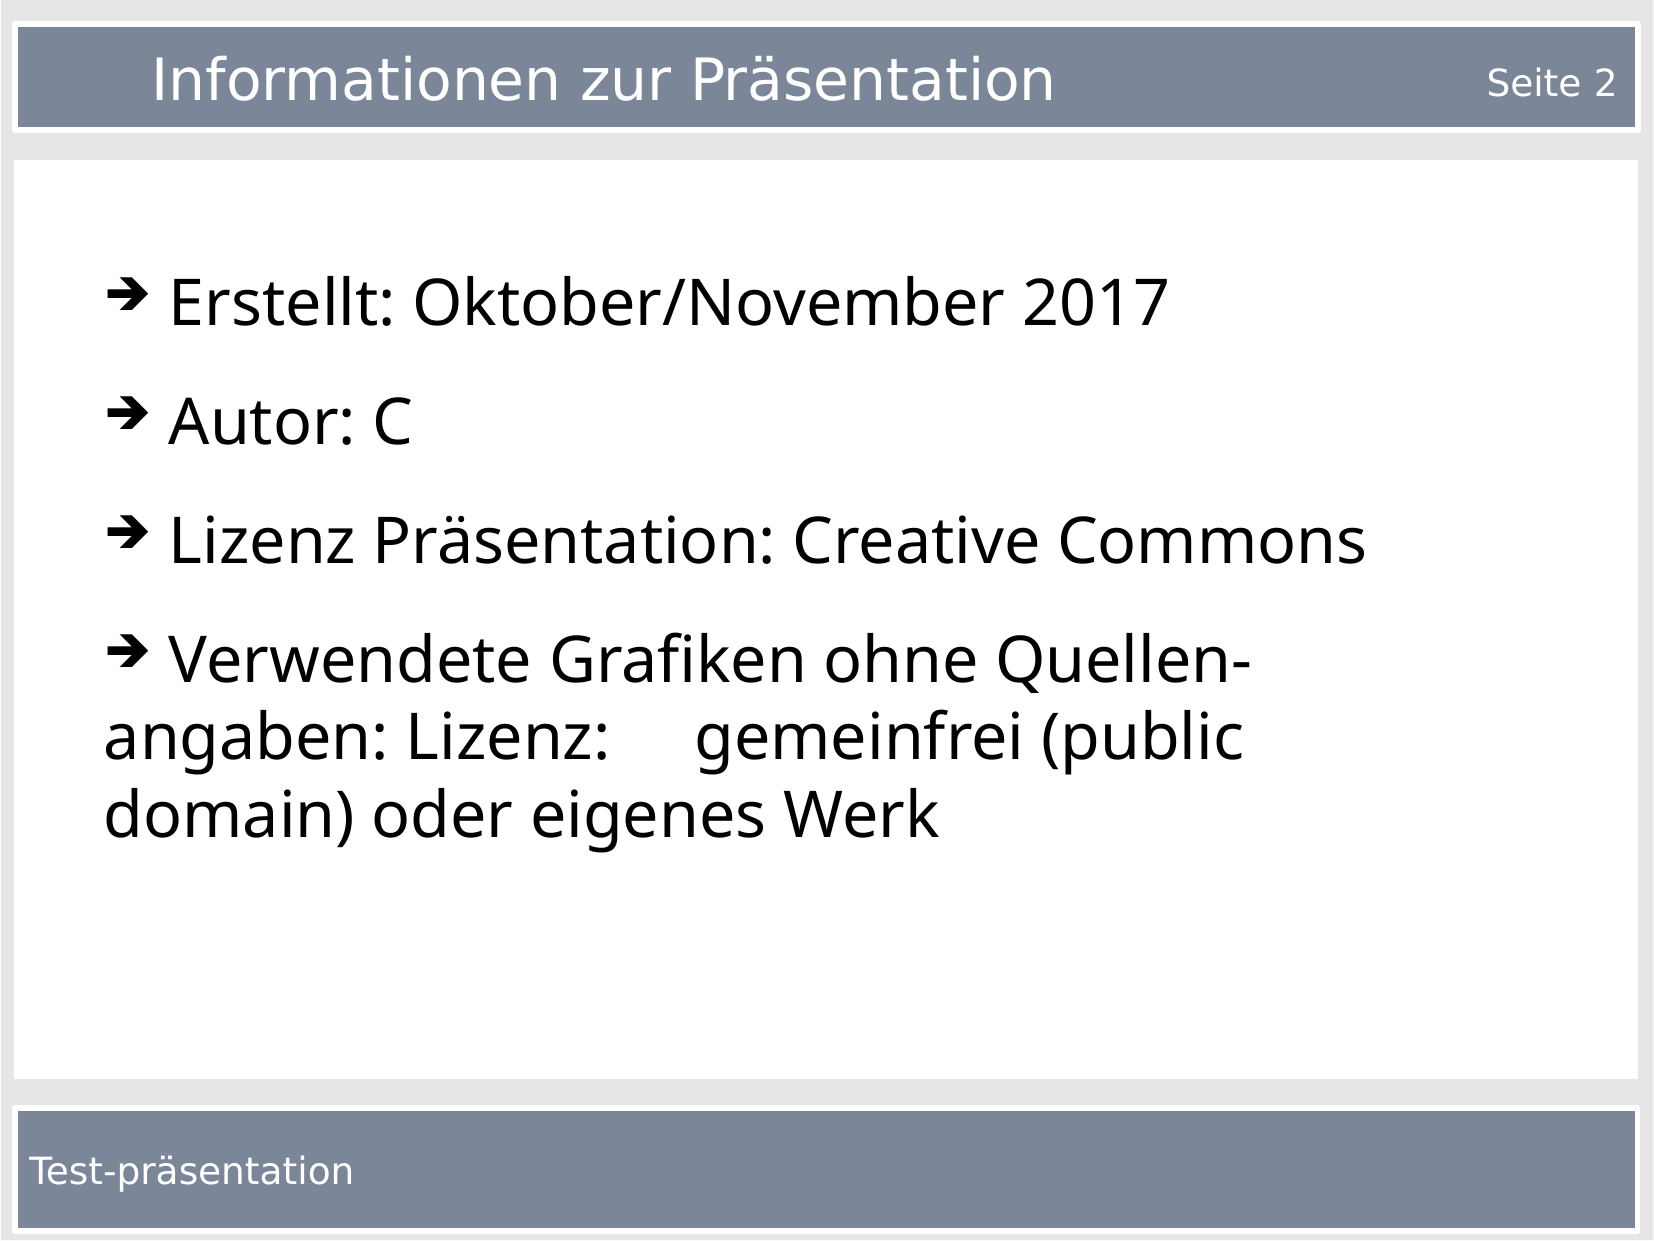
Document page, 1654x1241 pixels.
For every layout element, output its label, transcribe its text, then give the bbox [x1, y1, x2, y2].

text_box Erstellt: Oktober/November 2017 Autor: C Lizenz Präsentation: Creative Commons Verwendete Grafiken ohne Quellen- angaben: Lizenz: gemeinfrei (public domain) oder eigenes Werk [89, 253, 1584, 849]
text_box Seite <number> [1471, 50, 1637, 101]
text_box Informationen zur Präsentation [14, 23, 1638, 130]
text_box Test-präsentation [14, 1107, 1638, 1231]
text_box [0, 0, 1654, 1241]
